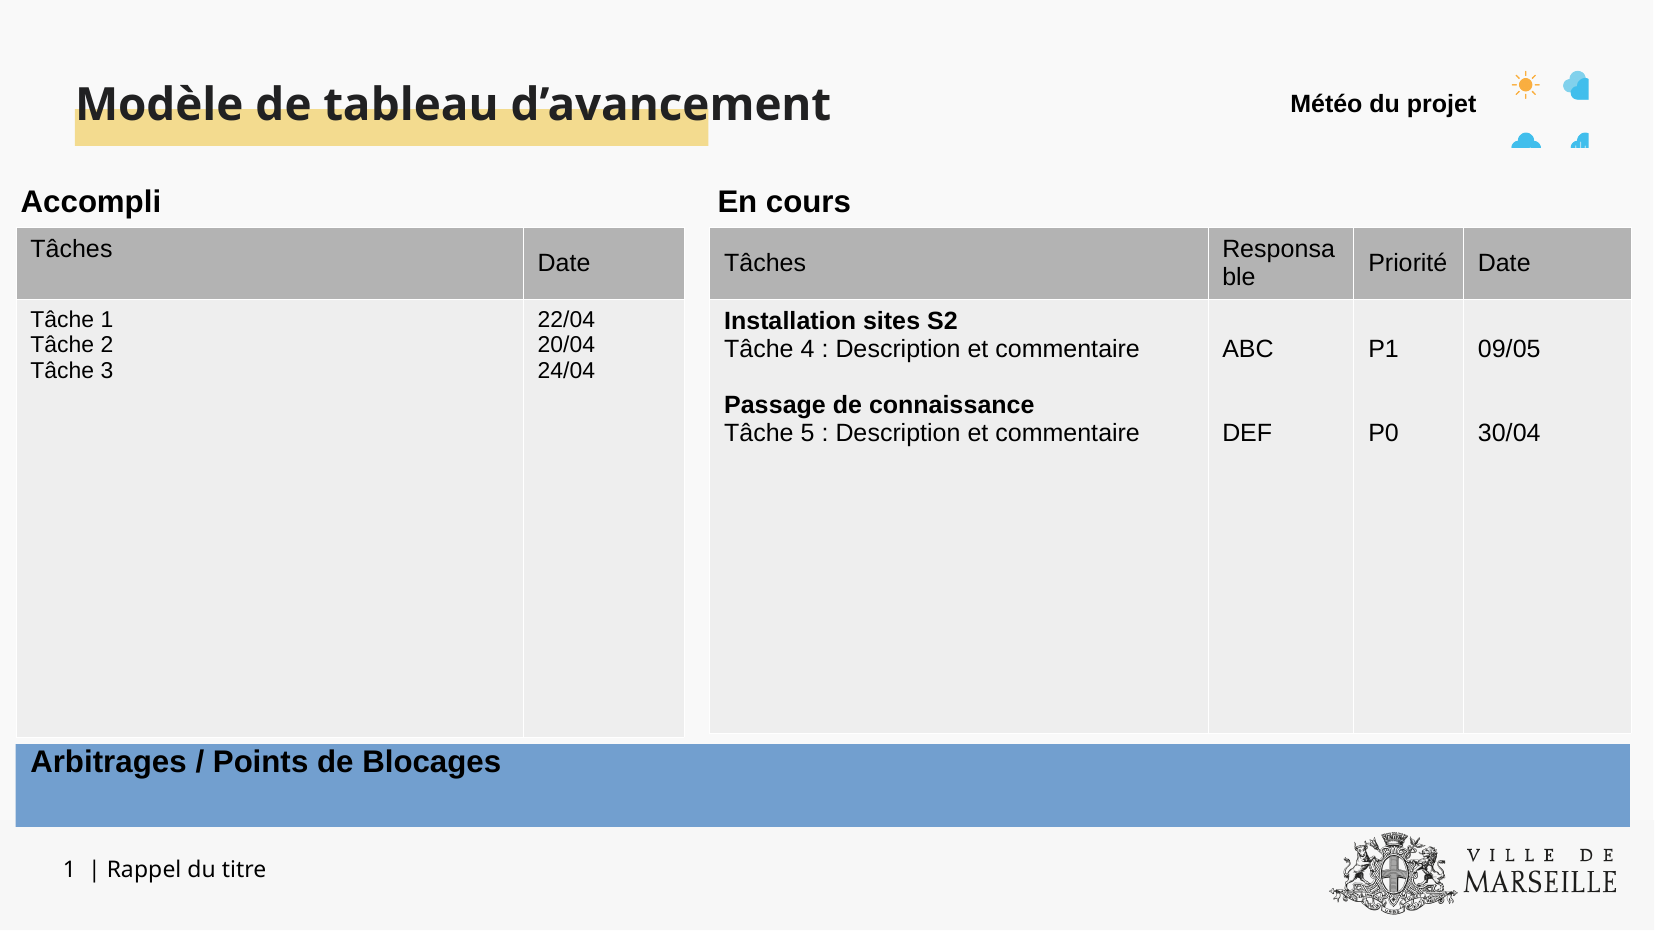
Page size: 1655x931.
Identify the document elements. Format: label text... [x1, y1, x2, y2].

table_cell Tâche 1 Tâche 2 Tâche 3 [17, 300, 523, 736]
table_header Responsable [1209, 228, 1353, 299]
table_header Tâches [710, 234, 1208, 299]
table_cell ABC DEF [1209, 300, 1353, 733]
table_cell 09/05 30/04 [1464, 300, 1631, 733]
table_header Date [1464, 228, 1631, 299]
table_cell 22/04 20/04 24/04 [524, 300, 684, 737]
table_header Date [524, 228, 684, 299]
table_header Tâches [17, 234, 523, 299]
table_cell Installation sites S2 Tâche 4 : Description et commentaire Passage de connaissance Tâche 5 : Description et commentaire [710, 300, 1208, 733]
picture [1500, 59, 1589, 148]
text_box En cours [702, 177, 1323, 234]
text_box 1 | Rappel du titre [48, 847, 430, 890]
table_cell P1 P0 [1354, 300, 1463, 733]
text_box Accompli [5, 177, 626, 234]
table_header Priorité [1354, 228, 1463, 299]
text_box [0, 744, 1655, 931]
text_box Arbitrages / Points de Blocages [15, 736, 636, 794]
text_box Météo du projet [1275, 82, 1518, 166]
picture [1327, 827, 1619, 917]
text_box Modèle de tableau d’avancement [72, 72, 839, 146]
